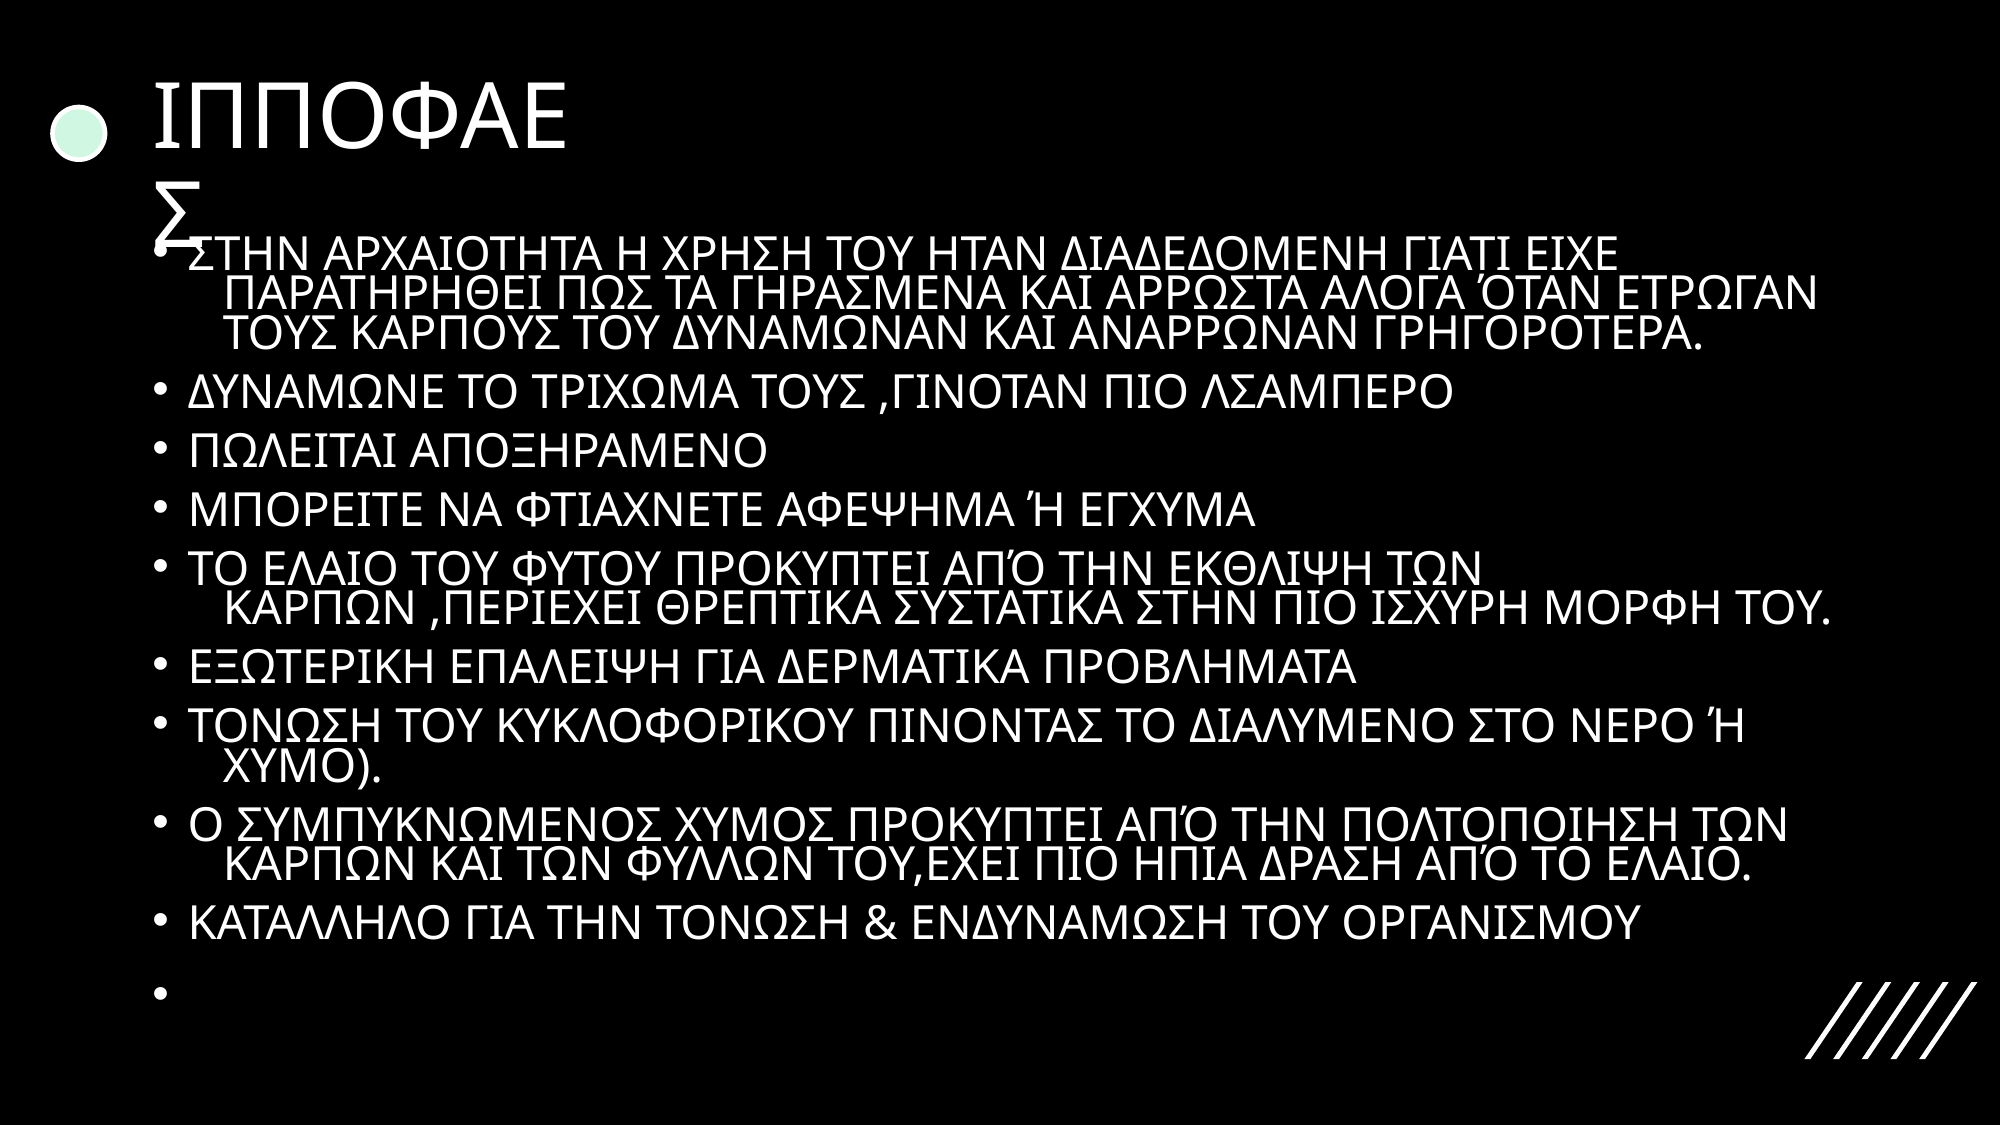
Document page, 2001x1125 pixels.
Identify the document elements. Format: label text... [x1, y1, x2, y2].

title ΙΠΠΟΦΑΕΣ [137, 59, 599, 231]
list ΣΤΗΝ ΑΡΧΑΙΟΤΗΤΑ Η ΧΡΗΣΗ ΤΟΥ ΗΤΑΝ ΔΙΑΔΕΔΟΜΕΝΗ ΓΙΑΤΙ ΕΙΧΕ ΠΑΡΑΤΗΡΗΘΕΙ ΠΩΣ ΤΑ ΓΗΡΑΣΜΕΝΑ ΚΑΙ ΑΡΡΩΣΤΑ ΑΛΟΓΑ ΌΤΑΝ ΕΤΡΩΓΑΝ ΤΟΥΣ ΚΑΡΠΟΥΣ ΤΟΥ ΔΥΝΑΜΩΝΑΝ ΚΑΙ ΑΝΑΡΡΩΝΑΝ ΓΡΗΓΟΡΟΤΕΡΑ. ΔΥΝΑΜΩΝΕ ΤΟ ΤΡΙΧΩΜΑ ΤΟΥΣ ,ΓΙΝΟΤΑΝ ΠΙΟ ΛΣΑΜΠΕΡΟ ΠΩΛΕΙΤΑΙ ΑΠΟΞΗΡΑΜΕΝΟ ΜΠΟΡΕΙΤΕ ΝΑ ΦΤΙΑΧΝΕΤΕ ΑΦΕΨΗΜΑ Ή ΕΓΧΥΜΑ ΤΟ ΕΛΑΙΟ ΤΟΥ ΦΥΤΟΥ ΠΡΟΚΥΠΤΕΙ ΑΠΌ ΤΗΝ ΕΚΘΛΙΨΗ ΤΩΝ ΚΑΡΠΩΝ ,ΠΕΡΙΕΧΕΙ ΘΡΕΠΤΙΚΑ ΣΥΣΤΑΤΙΚΑ ΣΤΗΝ ΠΙΟ ΙΣΧΥΡΗ ΜΟΡΦΗ ΤΟΥ. ΕΞΩΤΕΡΙΚΗ ΕΠΑΛΕΙΨΗ ΓΙΑ ΔΕΡΜΑΤΙΚΑ ΠΡΟΒΛΗΜΑΤΑ ΤΟΝΩΣΗ ΤΟΥ ΚΥΚΛΟΦΟΡΙΚΟΥ ΠΙΝΟΝΤΑΣ ΤΟ ΔΙΑΛΥΜΕΝΟ ΣΤΟ ΝΕΡΟ Ή ΧΥΜΟ). Ο ΣΥΜΠΥΚΝΩΜΕΝΟΣ ΧΥΜΟΣ ΠΡΟΚΥΠΤΕΙ ΑΠΌ ΤΗΝ ΠΟΛΤΟΠΟΙΗΣΗ ΤΩΝ ΚΑΡΠΩΝ ΚΑΙ ΤΩΝ ΦΥΛΛΩΝ ΤΟΥ,ΕΧΕΙ ΠΙΟ ΗΠΙΑ ΔΡΑΣΗ ΑΠΌ ΤΟ ΕΛΑΙΟ. ΚΑΤΑΛΛΗΛΟ ΓΙΑ ΤΗΝ ΤΟΝΩΣΗ & ΕΝΔΥΝΑΜΩΣΗ ΤΟΥ ΟΡΓΑΝΙΣΜΟΥ [137, 231, 1863, 1014]
